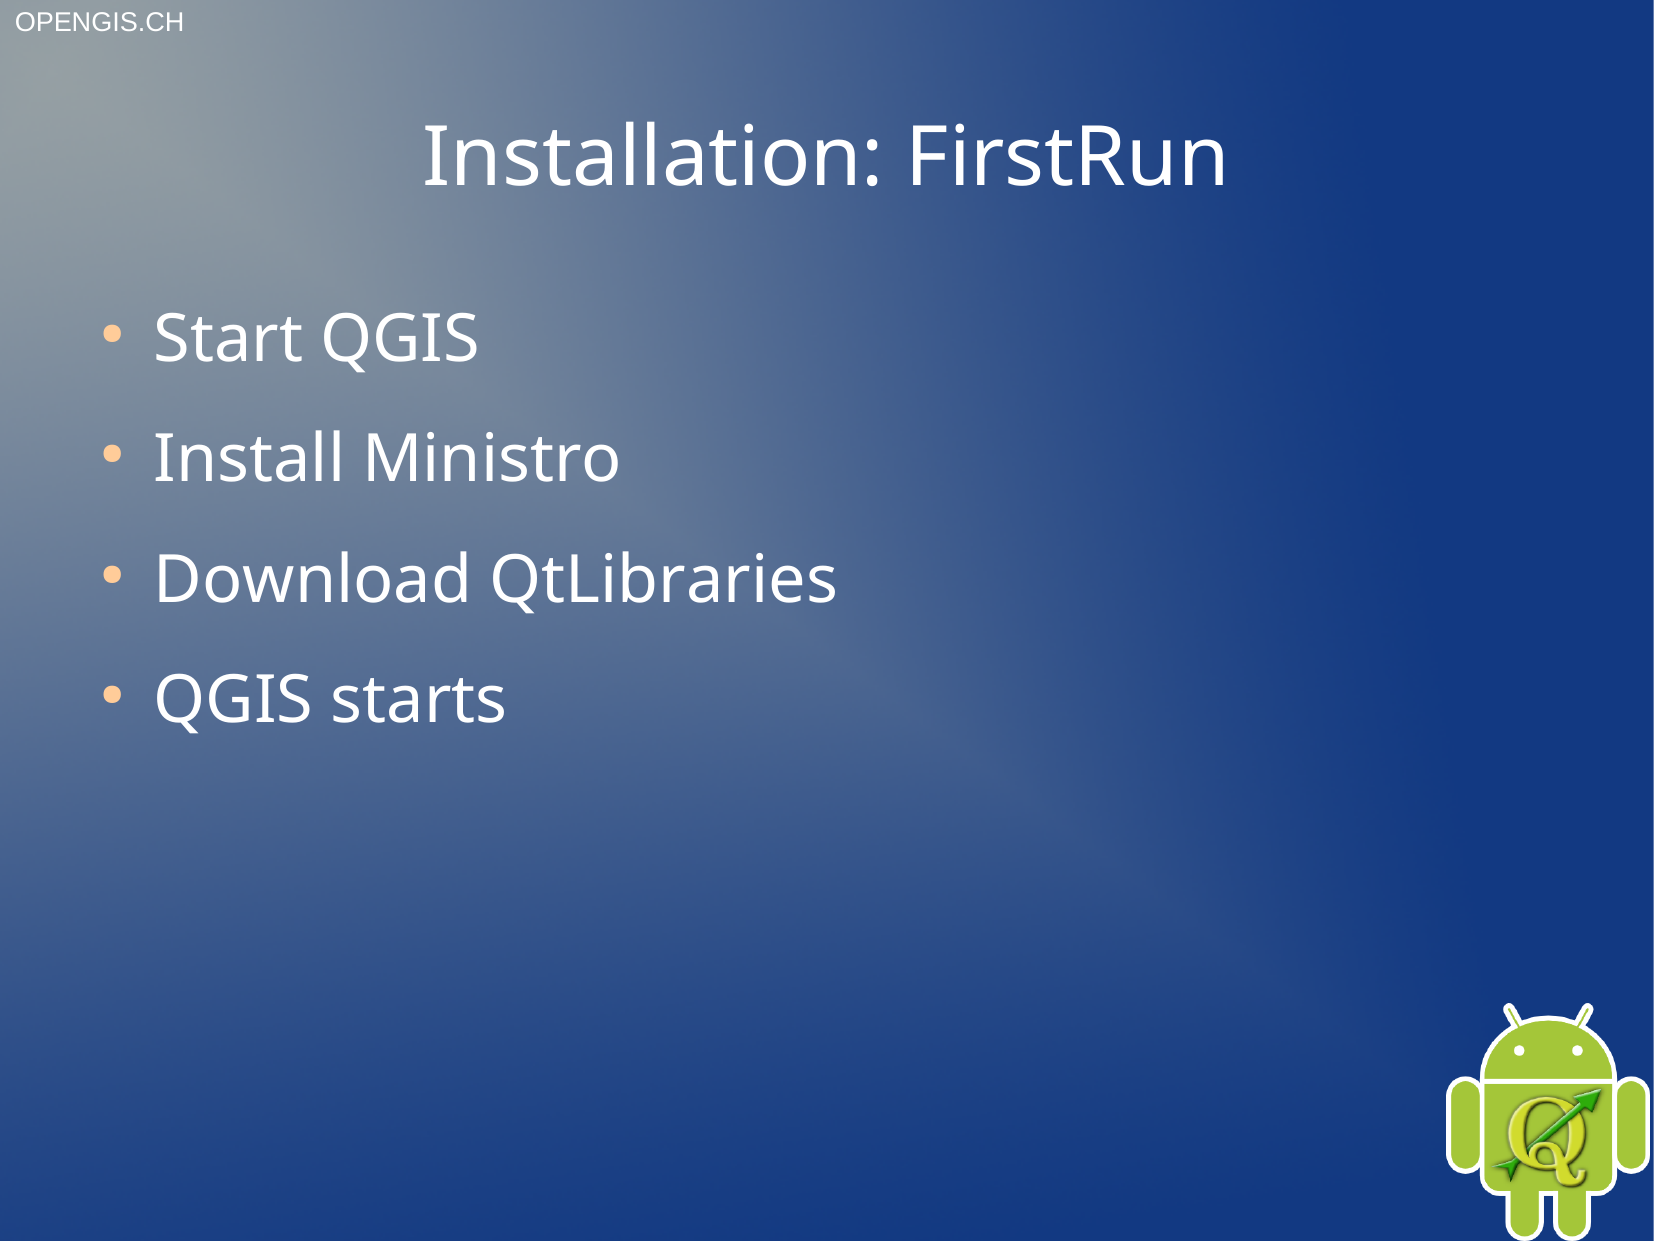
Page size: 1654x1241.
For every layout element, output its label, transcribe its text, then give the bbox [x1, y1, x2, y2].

list Start QGIS Install Ministro Download QtLibraries QGIS starts [82, 290, 1571, 1010]
title Installation: FirstRun [82, 49, 1571, 257]
picture [0, 0, 1654, 1241]
